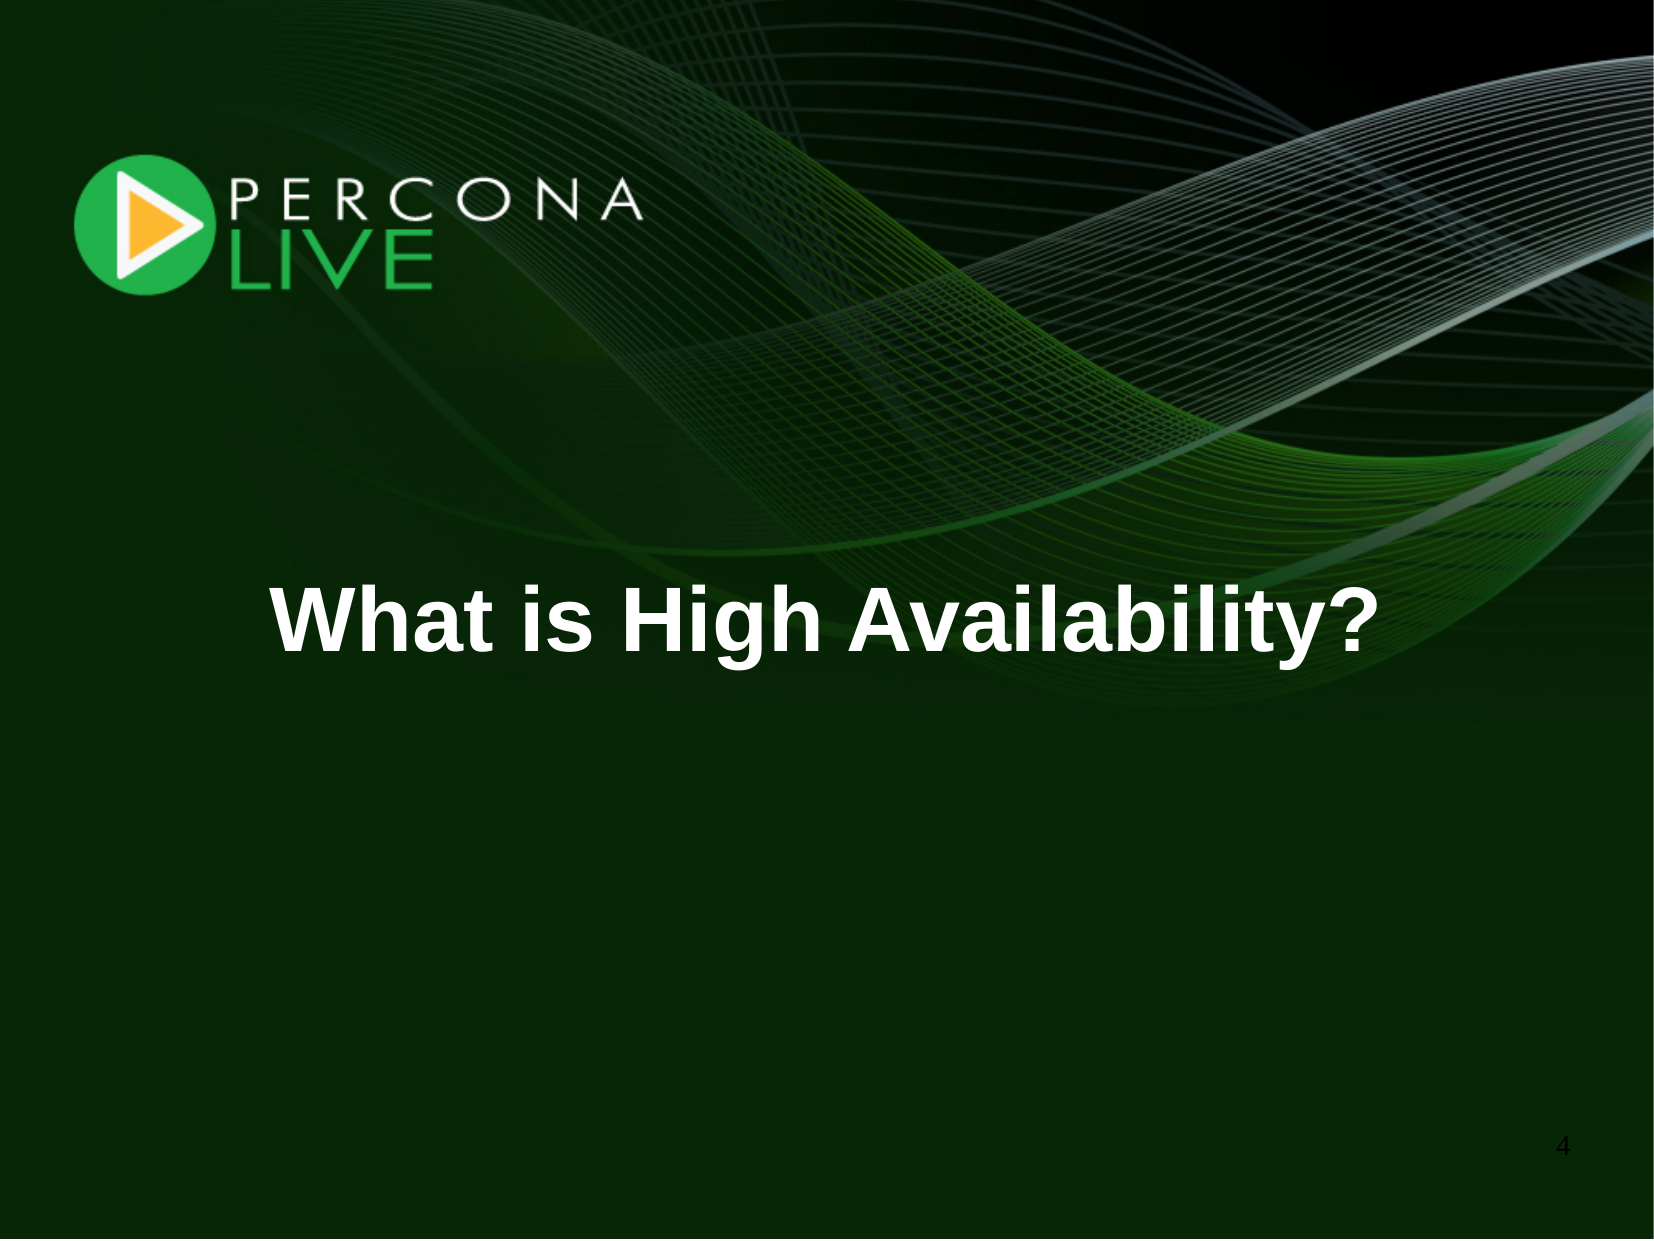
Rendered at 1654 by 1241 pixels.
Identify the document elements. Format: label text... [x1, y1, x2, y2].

title What is High Availability? [82, 559, 1571, 682]
picture [0, 0, 1654, 1239]
